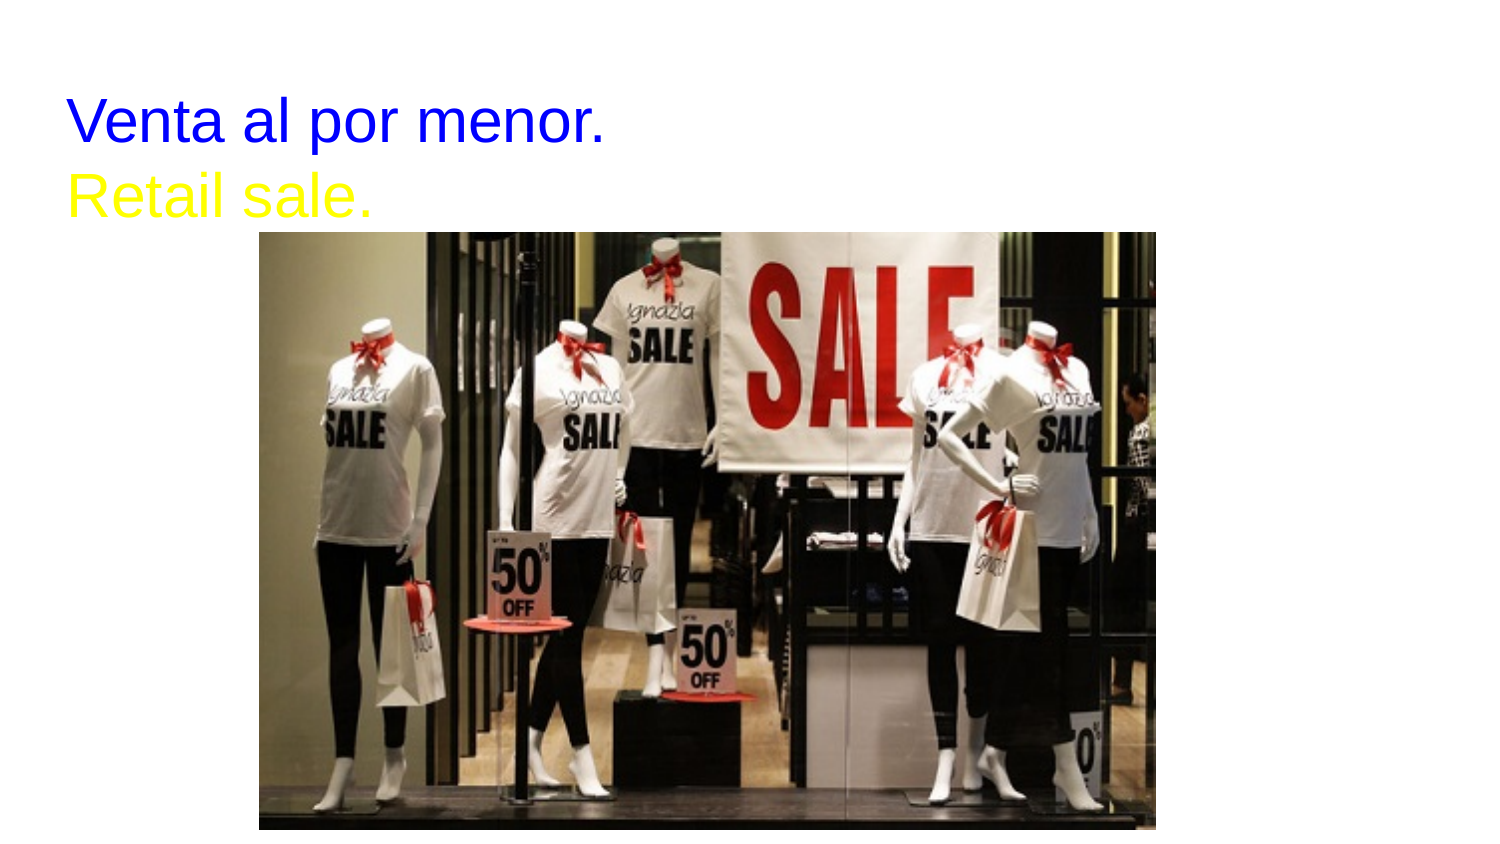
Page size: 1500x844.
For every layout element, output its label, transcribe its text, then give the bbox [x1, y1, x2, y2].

picture [259, 232, 1156, 830]
title Venta al por menor. Retail sale. [51, 64, 1449, 247]
